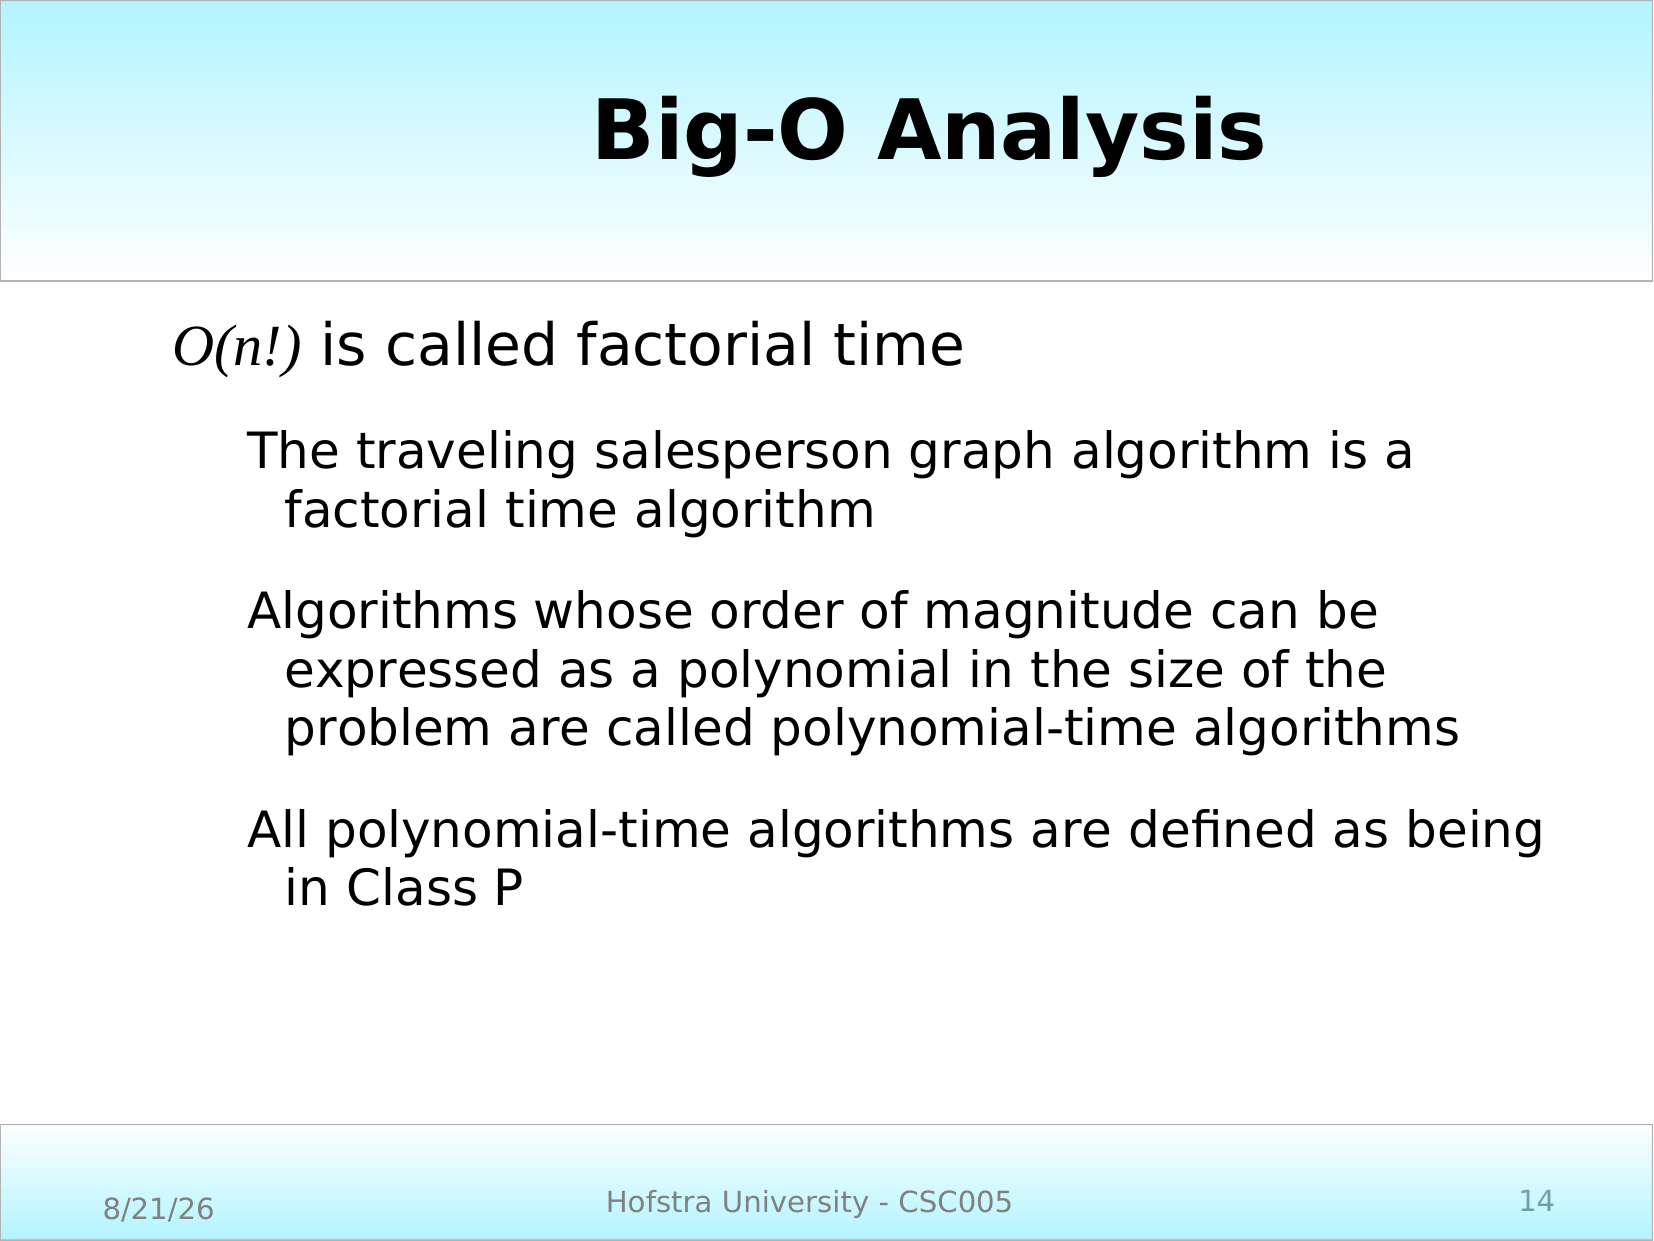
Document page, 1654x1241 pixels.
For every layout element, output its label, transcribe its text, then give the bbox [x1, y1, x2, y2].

title Big-O Analysis [247, 27, 1612, 235]
list O(n!) is called factorial time The traveling salesperson graph algorithm is a factorial time algorithm Algorithms whose order of magnitude can be expressed as a polynomial in the size of the problem are called polynomial-time algorithms All polynomial-time algorithms are defined as being in Class P [82, 303, 1571, 1131]
